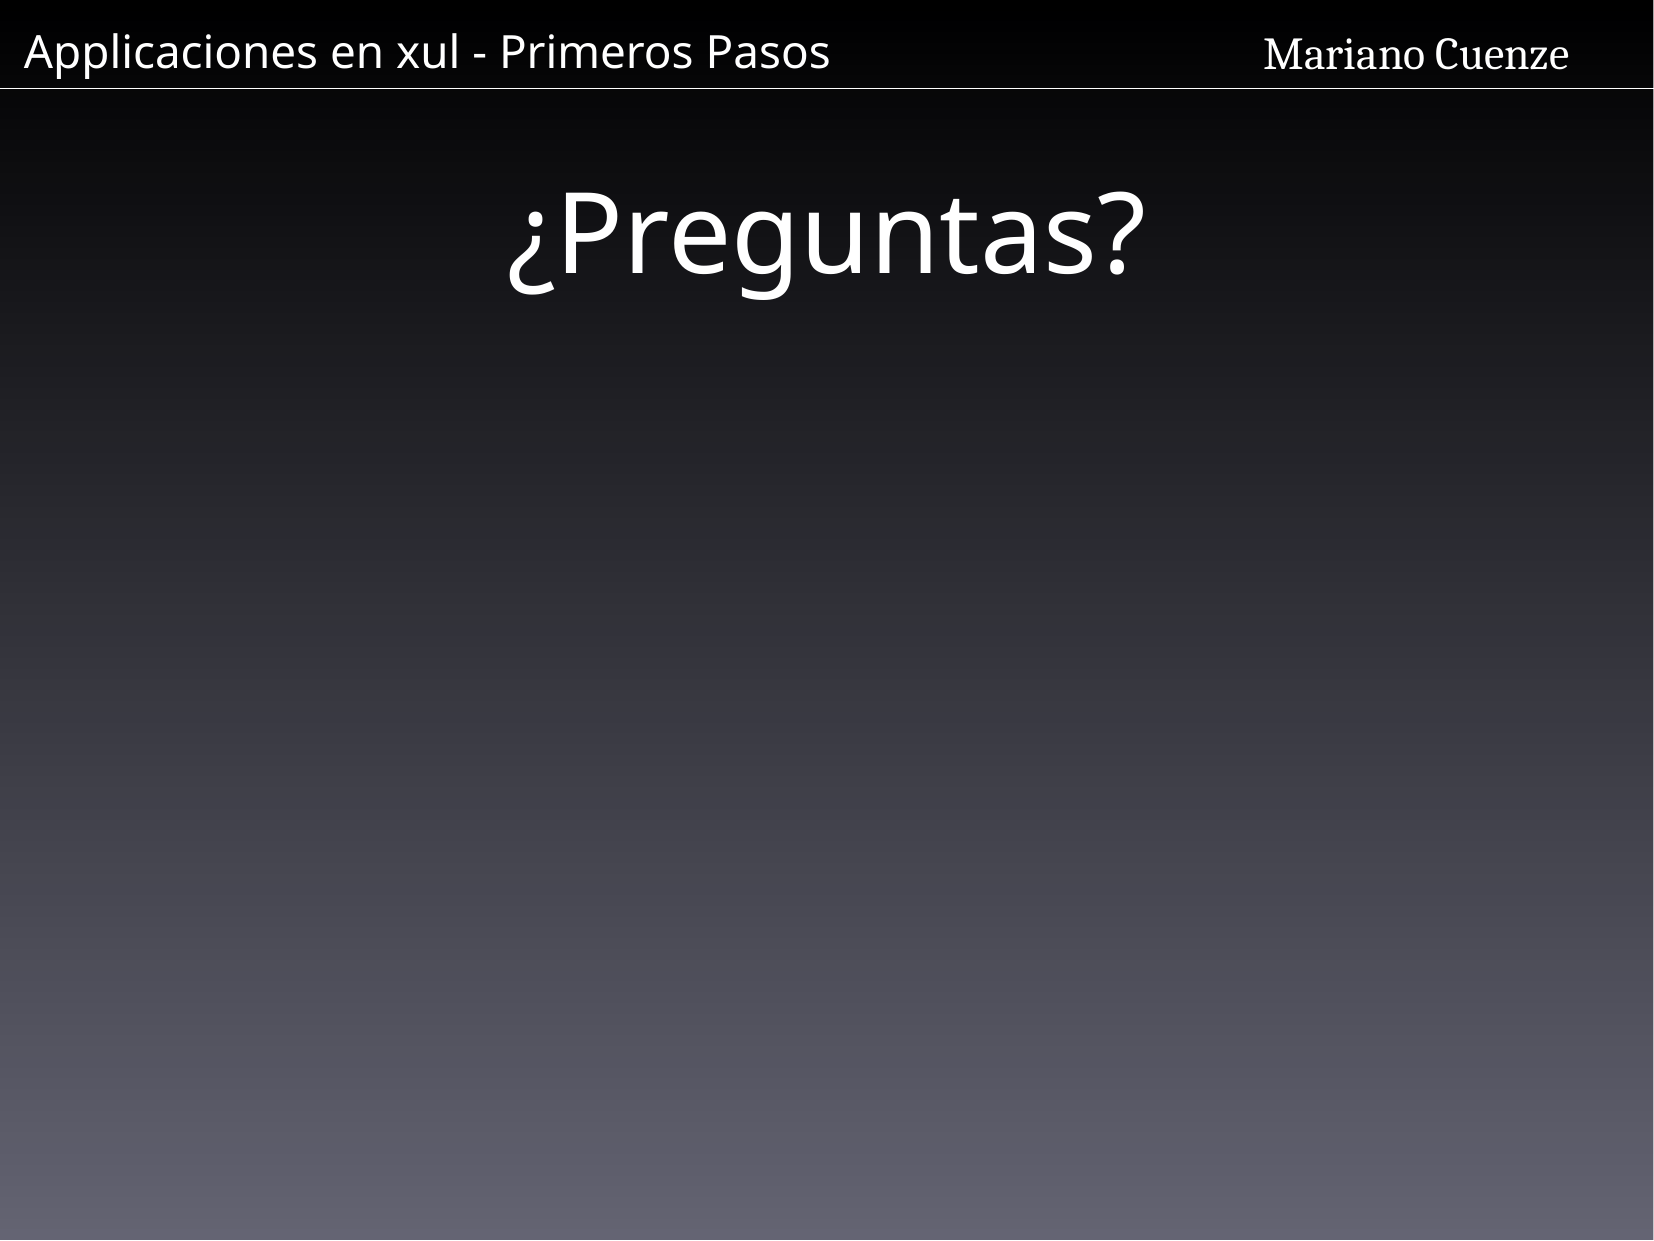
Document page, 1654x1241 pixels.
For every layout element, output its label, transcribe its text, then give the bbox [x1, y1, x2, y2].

text_box Mariano Cuenze [1249, 20, 1648, 89]
text_box Applicaciones en xul - Primeros Pasos [9, 11, 899, 80]
title ¿Preguntas? [82, 126, 1571, 334]
